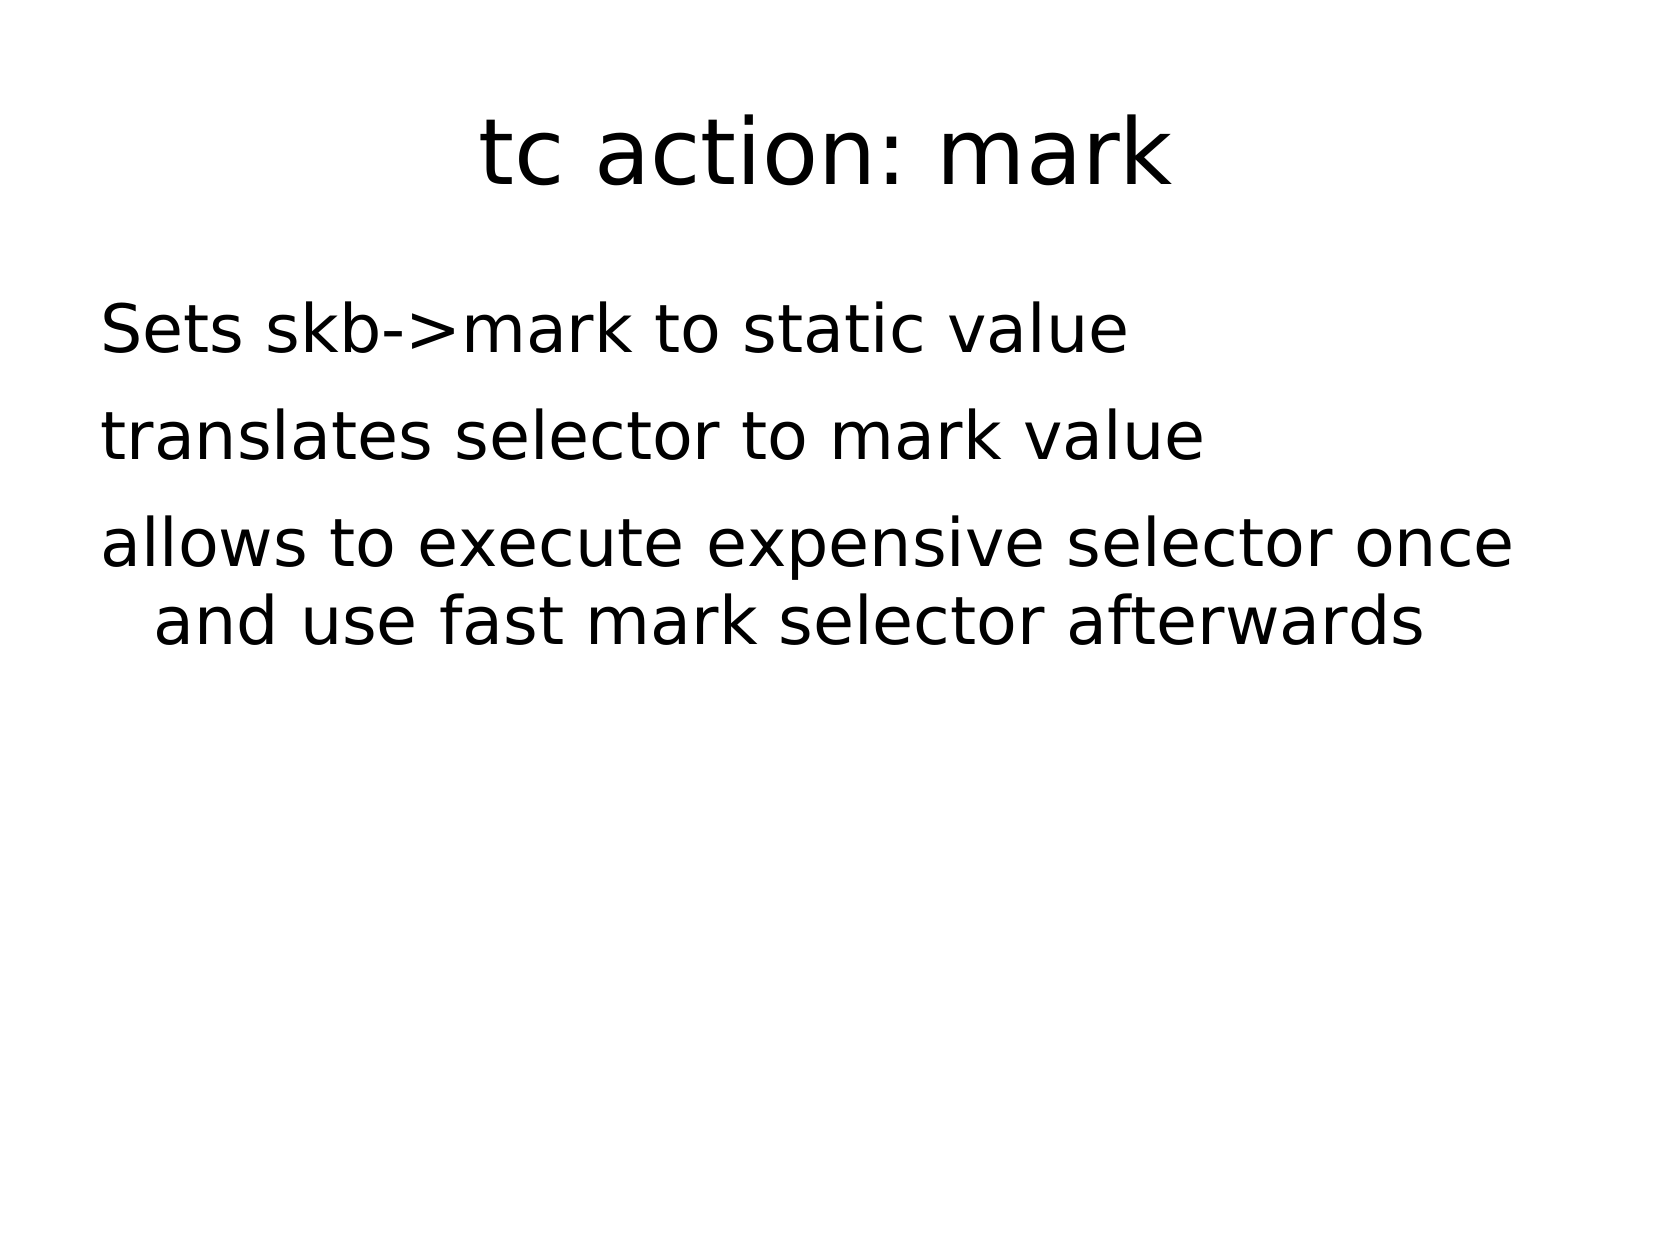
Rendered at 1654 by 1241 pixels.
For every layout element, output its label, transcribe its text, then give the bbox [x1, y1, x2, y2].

list Sets skb->mark to static value translates selector to mark value allows to execute expensive selector once and use fast mark selector afterwards [82, 290, 1571, 1109]
title tc action: mark [82, 49, 1571, 257]
